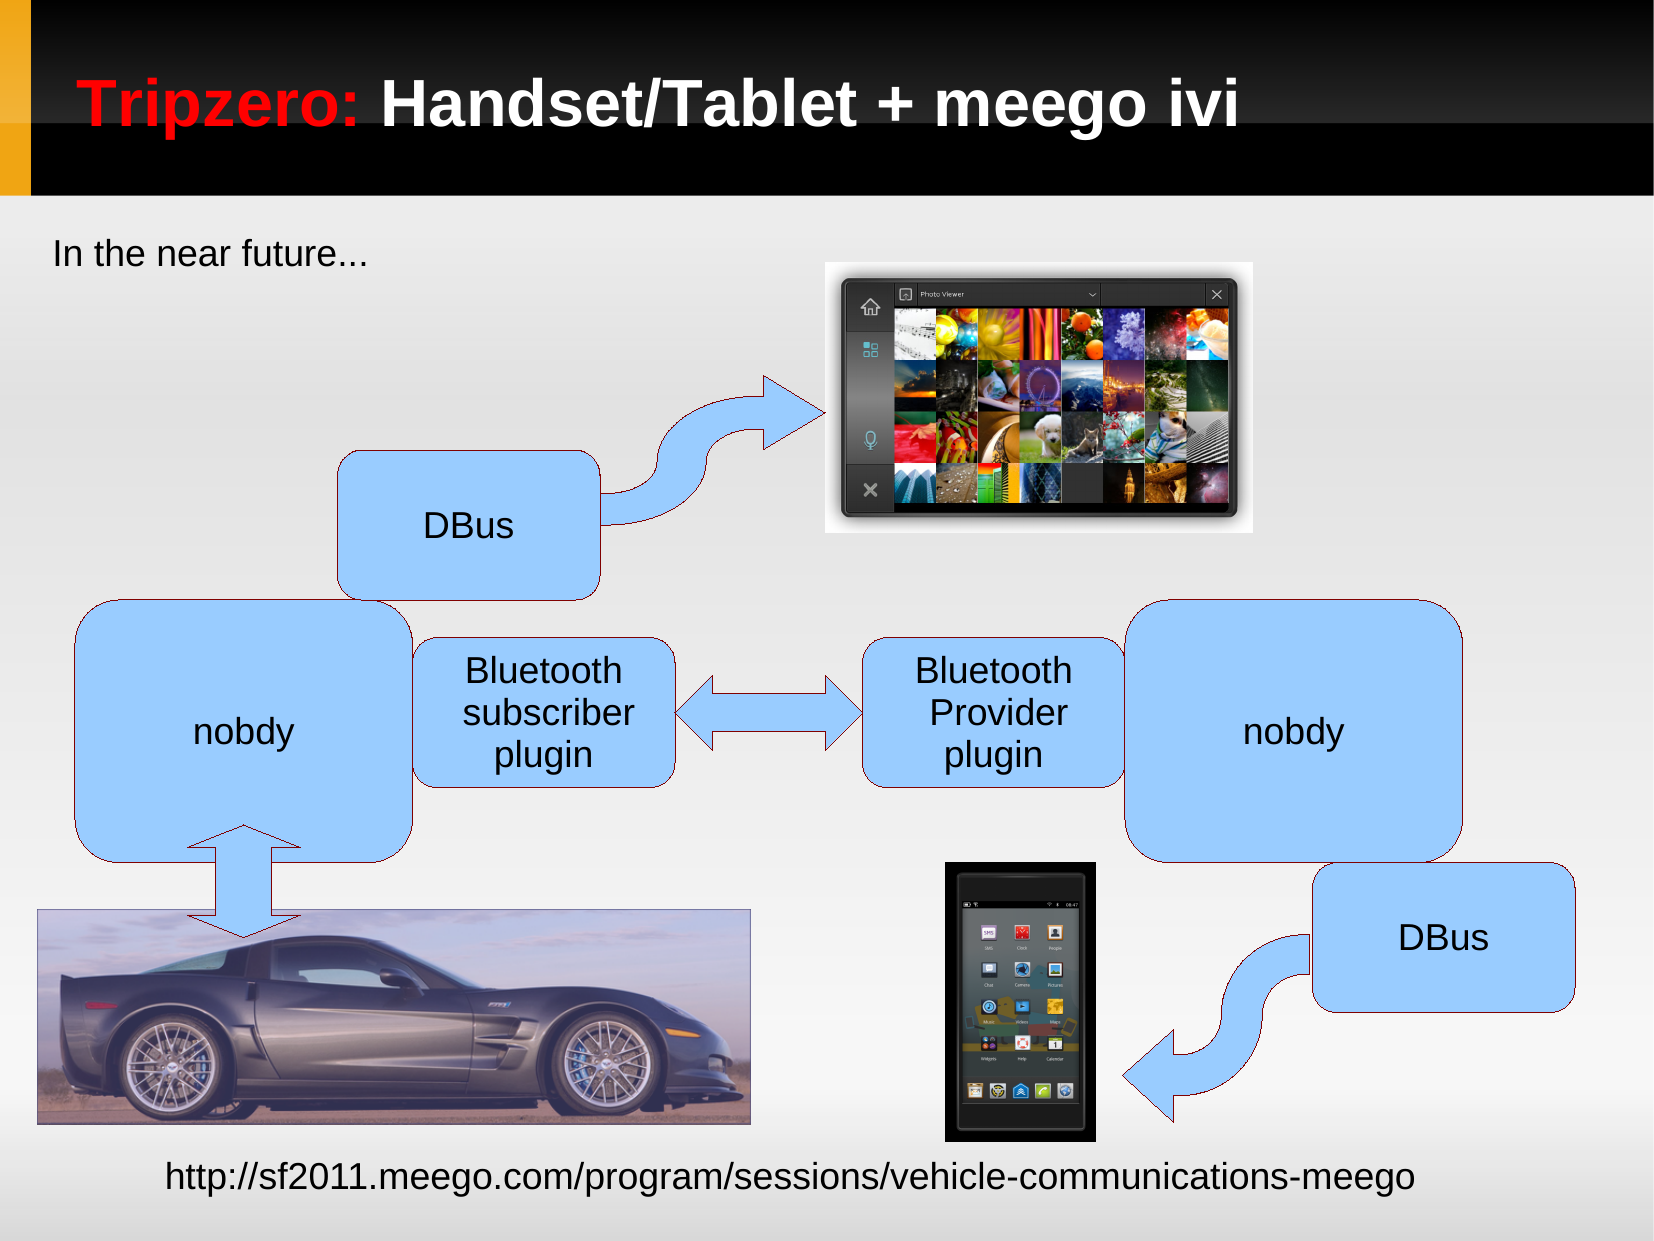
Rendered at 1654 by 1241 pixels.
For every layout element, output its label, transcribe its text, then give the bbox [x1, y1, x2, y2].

picture [0, 0, 1654, 1241]
text_box nobdy [1124, 599, 1463, 863]
text_box In the near future... [37, 225, 563, 282]
text_box http://sf2011.meego.com/program/sessions/vehicle-communications-meego [150, 1148, 1436, 1206]
text_box [600, 375, 826, 526]
text_box Bluetooth Provider plugin [862, 637, 1124, 788]
text_box DBus [337, 450, 601, 601]
text_box DBus [1312, 862, 1576, 1013]
text_box [187, 824, 301, 938]
title Tripzero: Handset/Tablet + meego ivi [76, 0, 1565, 208]
text_box [1122, 934, 1310, 1123]
text_box [674, 675, 863, 751]
text_box nobdy [74, 599, 413, 863]
text_box Bluetooth subscriber plugin [412, 637, 676, 788]
